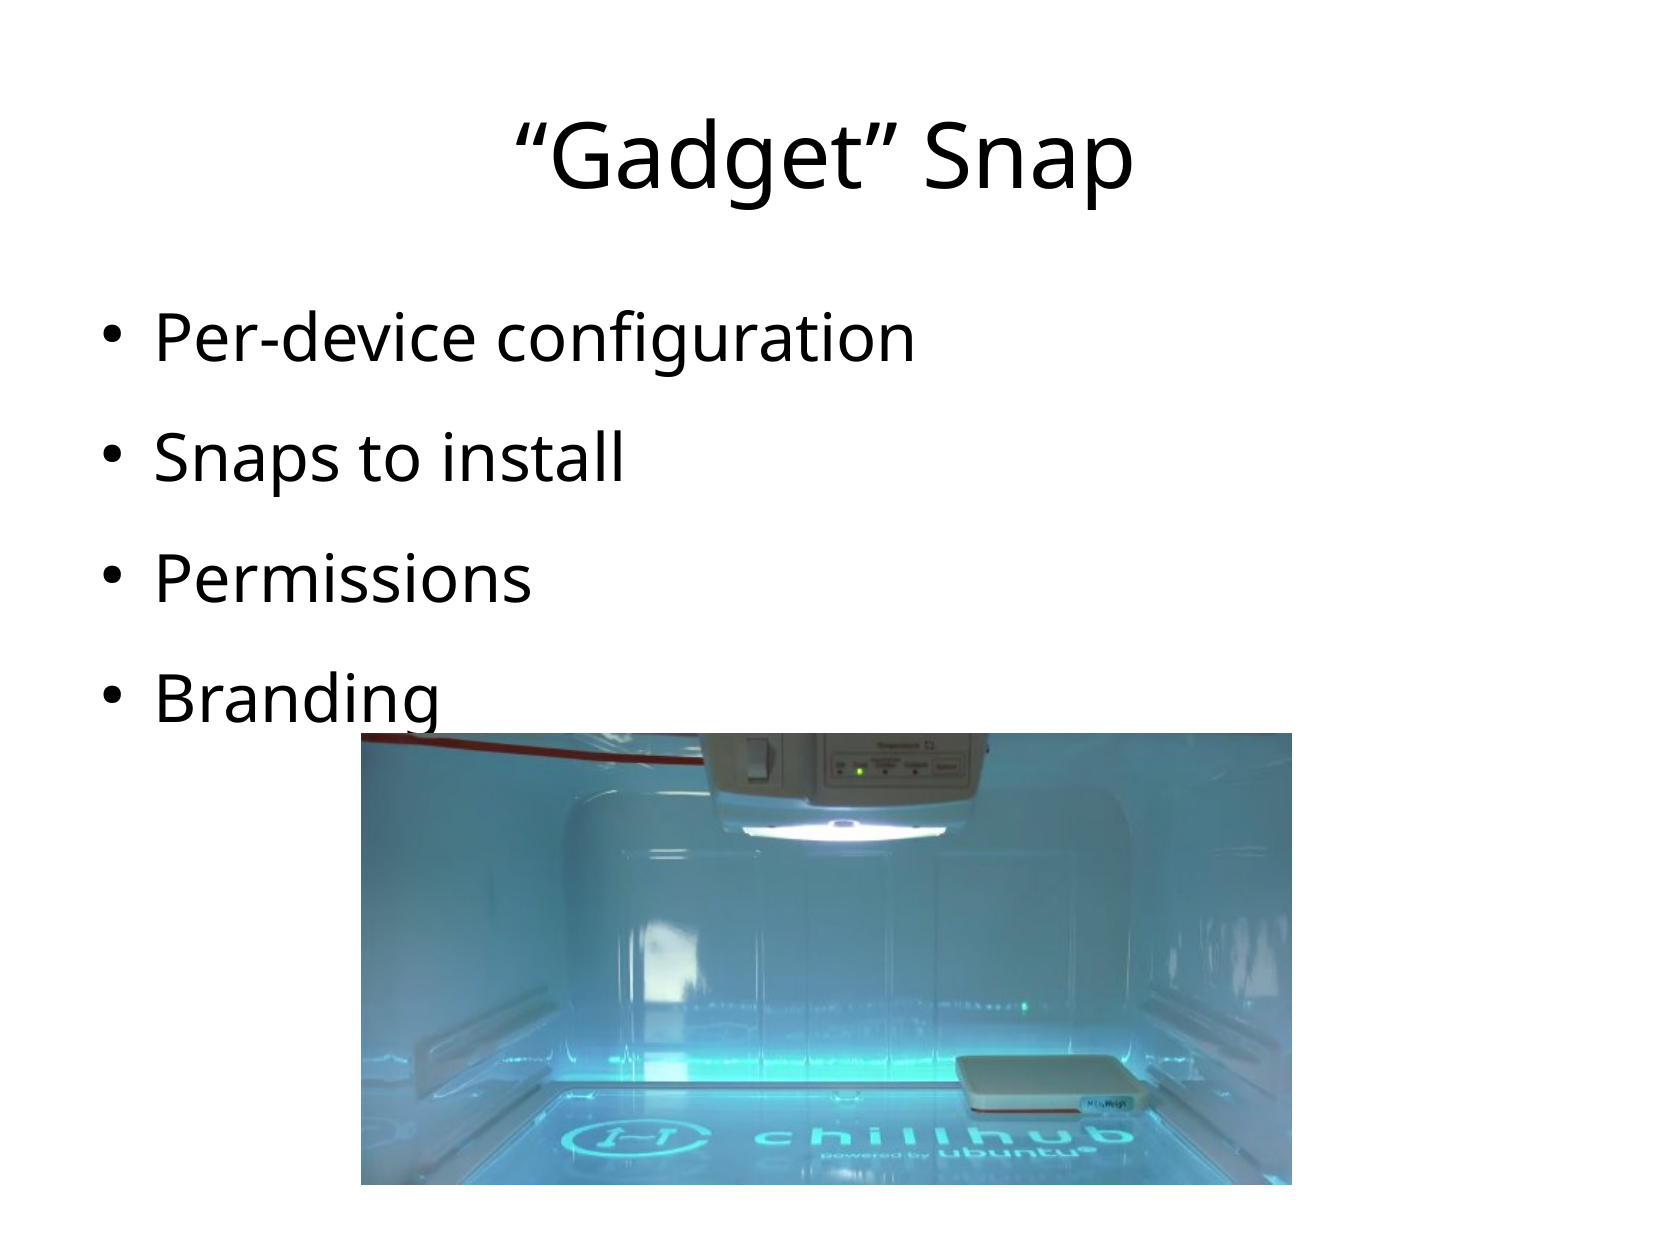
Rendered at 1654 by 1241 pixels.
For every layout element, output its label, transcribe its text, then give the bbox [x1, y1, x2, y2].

title “Gadget” Snap [82, 49, 1571, 257]
picture [361, 733, 1292, 1185]
list Per-device configuration Snaps to install Permissions Branding [82, 290, 1571, 1010]
